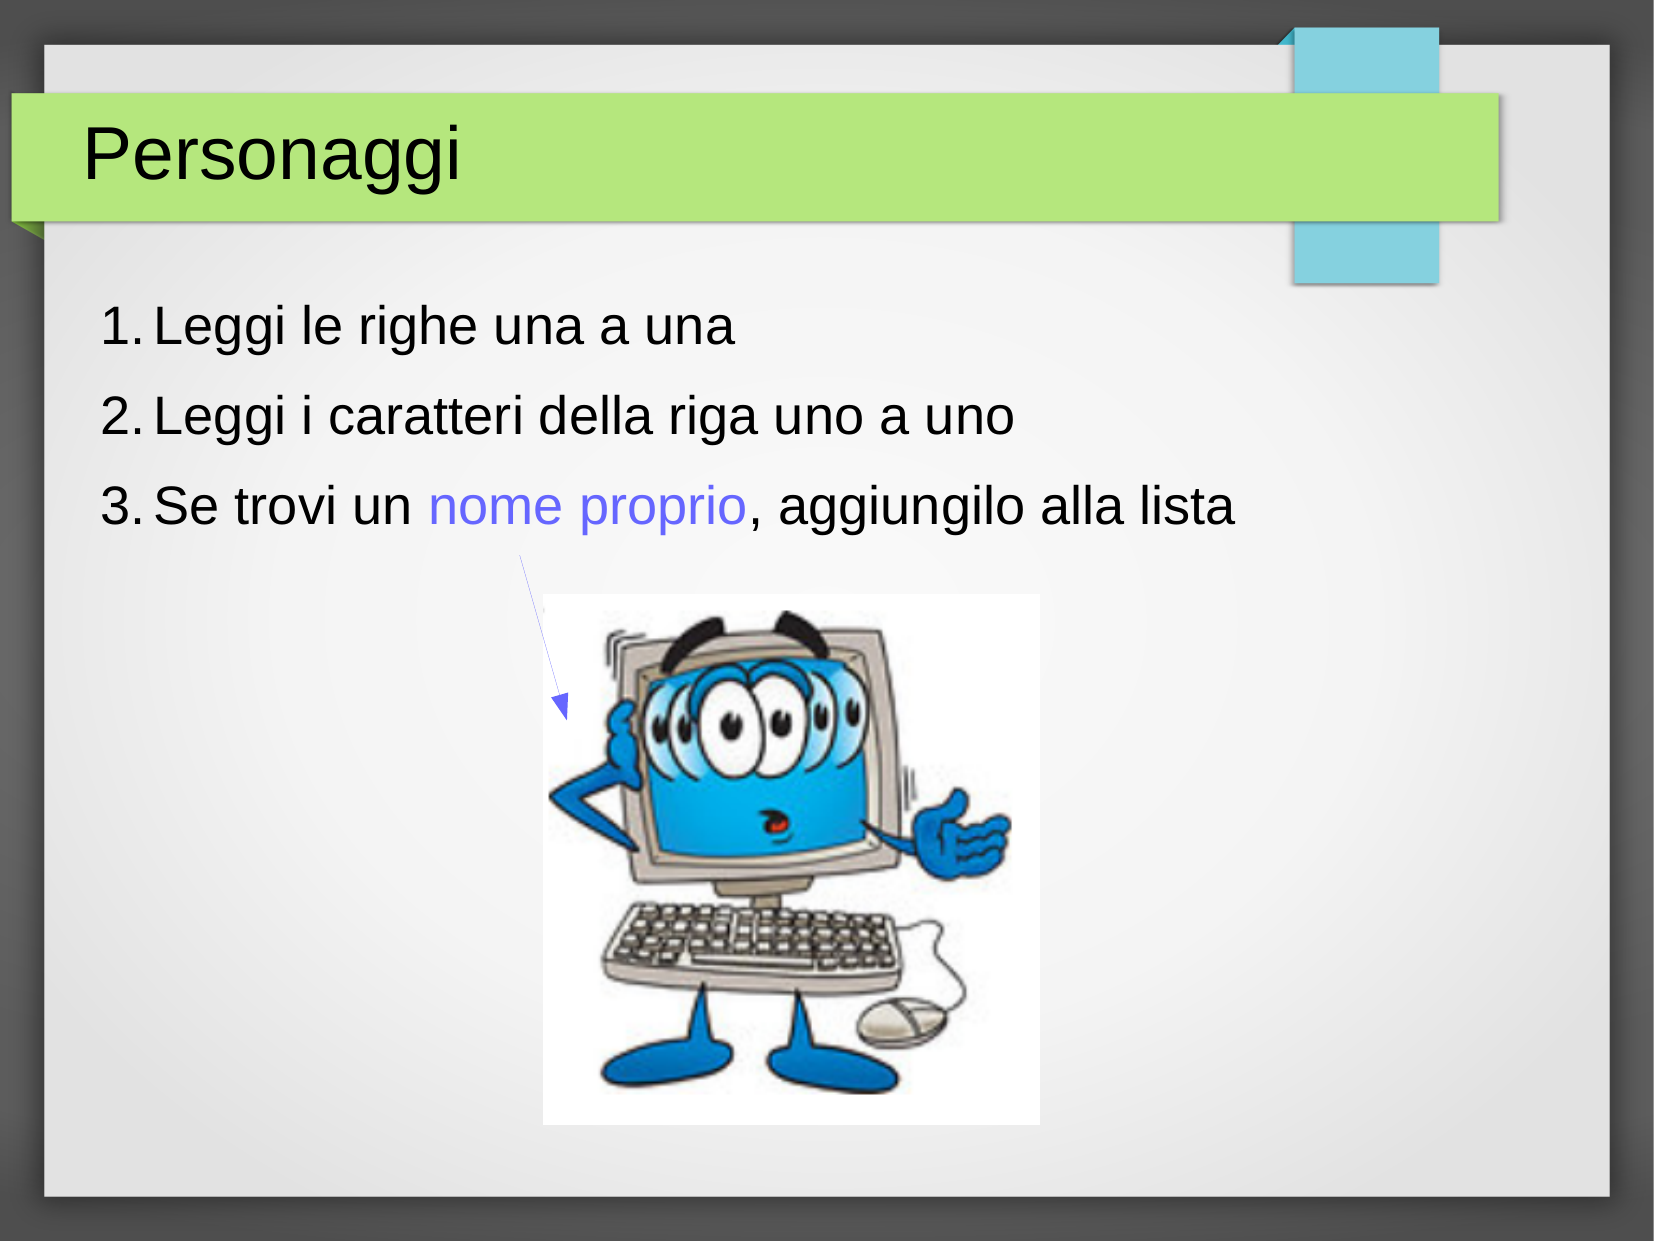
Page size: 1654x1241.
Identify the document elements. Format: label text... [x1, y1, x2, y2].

picture [0, 0, 1654, 1241]
title Personaggi [82, 94, 1264, 213]
list Leggi le righe una a una Leggi i caratteri della riga uno a uno Se trovi un nome proprio, aggiungilo alla lista [82, 295, 1571, 1015]
